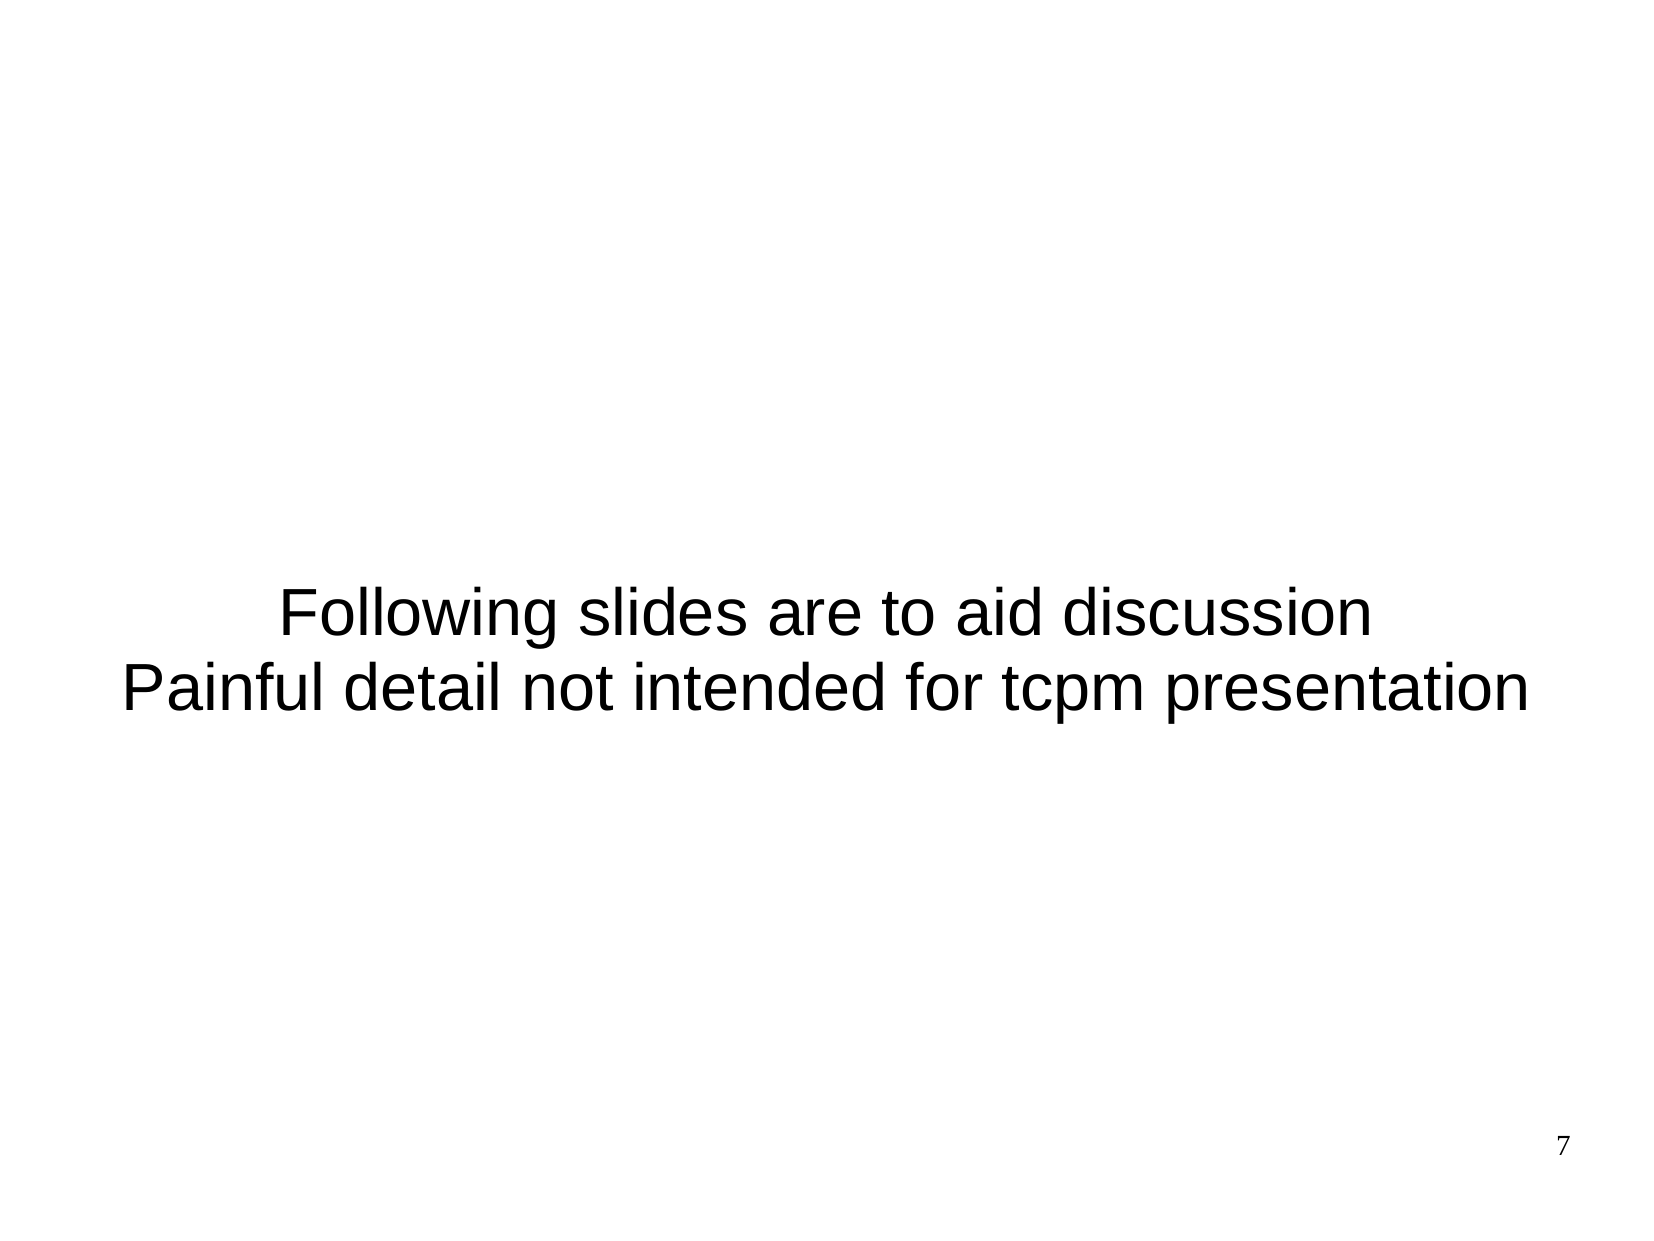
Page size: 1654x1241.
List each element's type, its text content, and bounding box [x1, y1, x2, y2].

subtitle Following slides are to aid discussion Painful detail not intended for tcpm presentation [82, 290, 1571, 1010]
